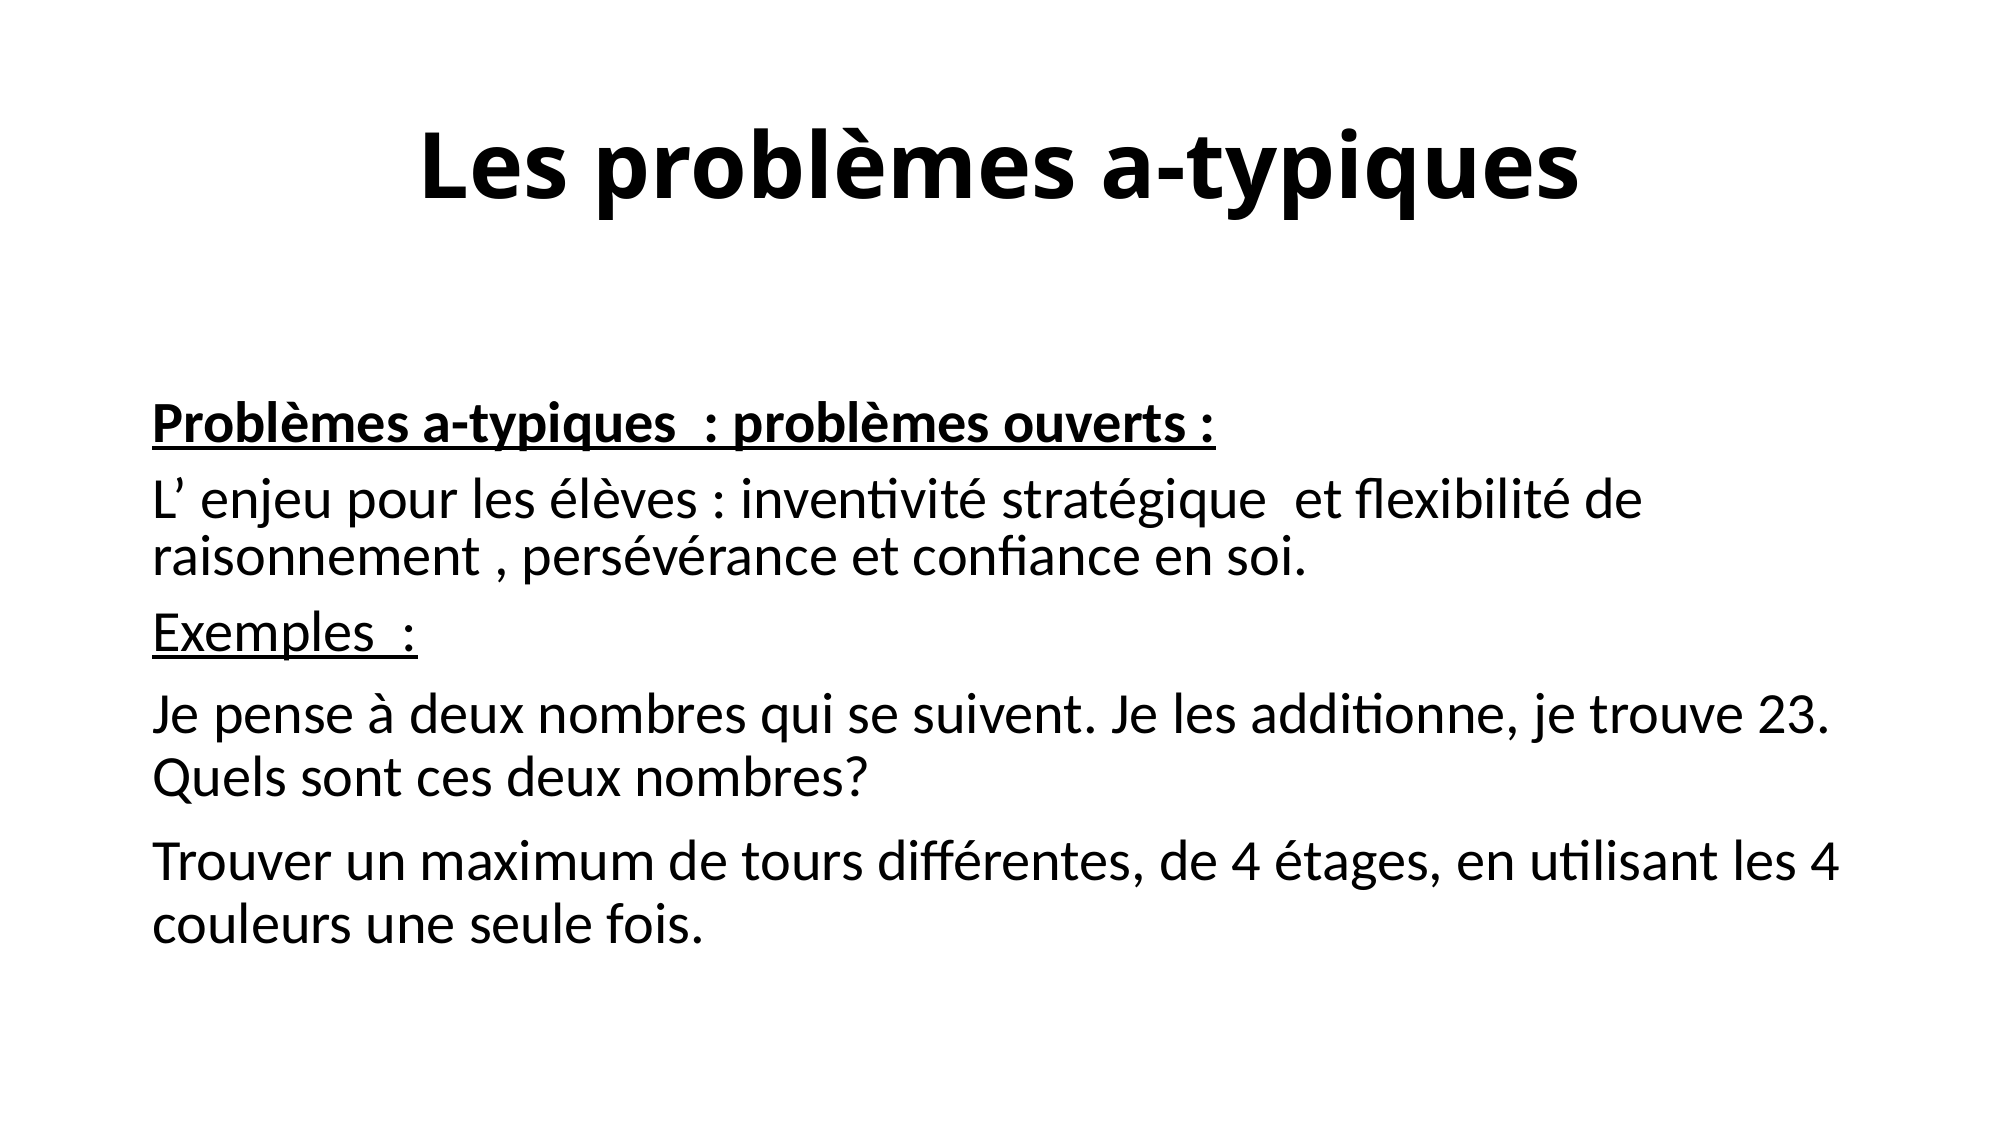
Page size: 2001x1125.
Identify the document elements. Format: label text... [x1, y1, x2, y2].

list Problèmes a-typiques : problèmes ouverts : L’ enjeu pour les élèves : inventivité stratégique et flexibilité de raisonnement , persévérance et confiance en soi. Exemples : Je pense à deux nombres qui se suivent. Je les additionne, je trouve 23. Quels sont ces deux nombres? Trouver un maximum de tours différentes, de 4 étages, en utilisant les 4 couleurs une seule fois. [137, 299, 1863, 1014]
title Les problèmes a-typiques [137, 59, 1863, 278]
